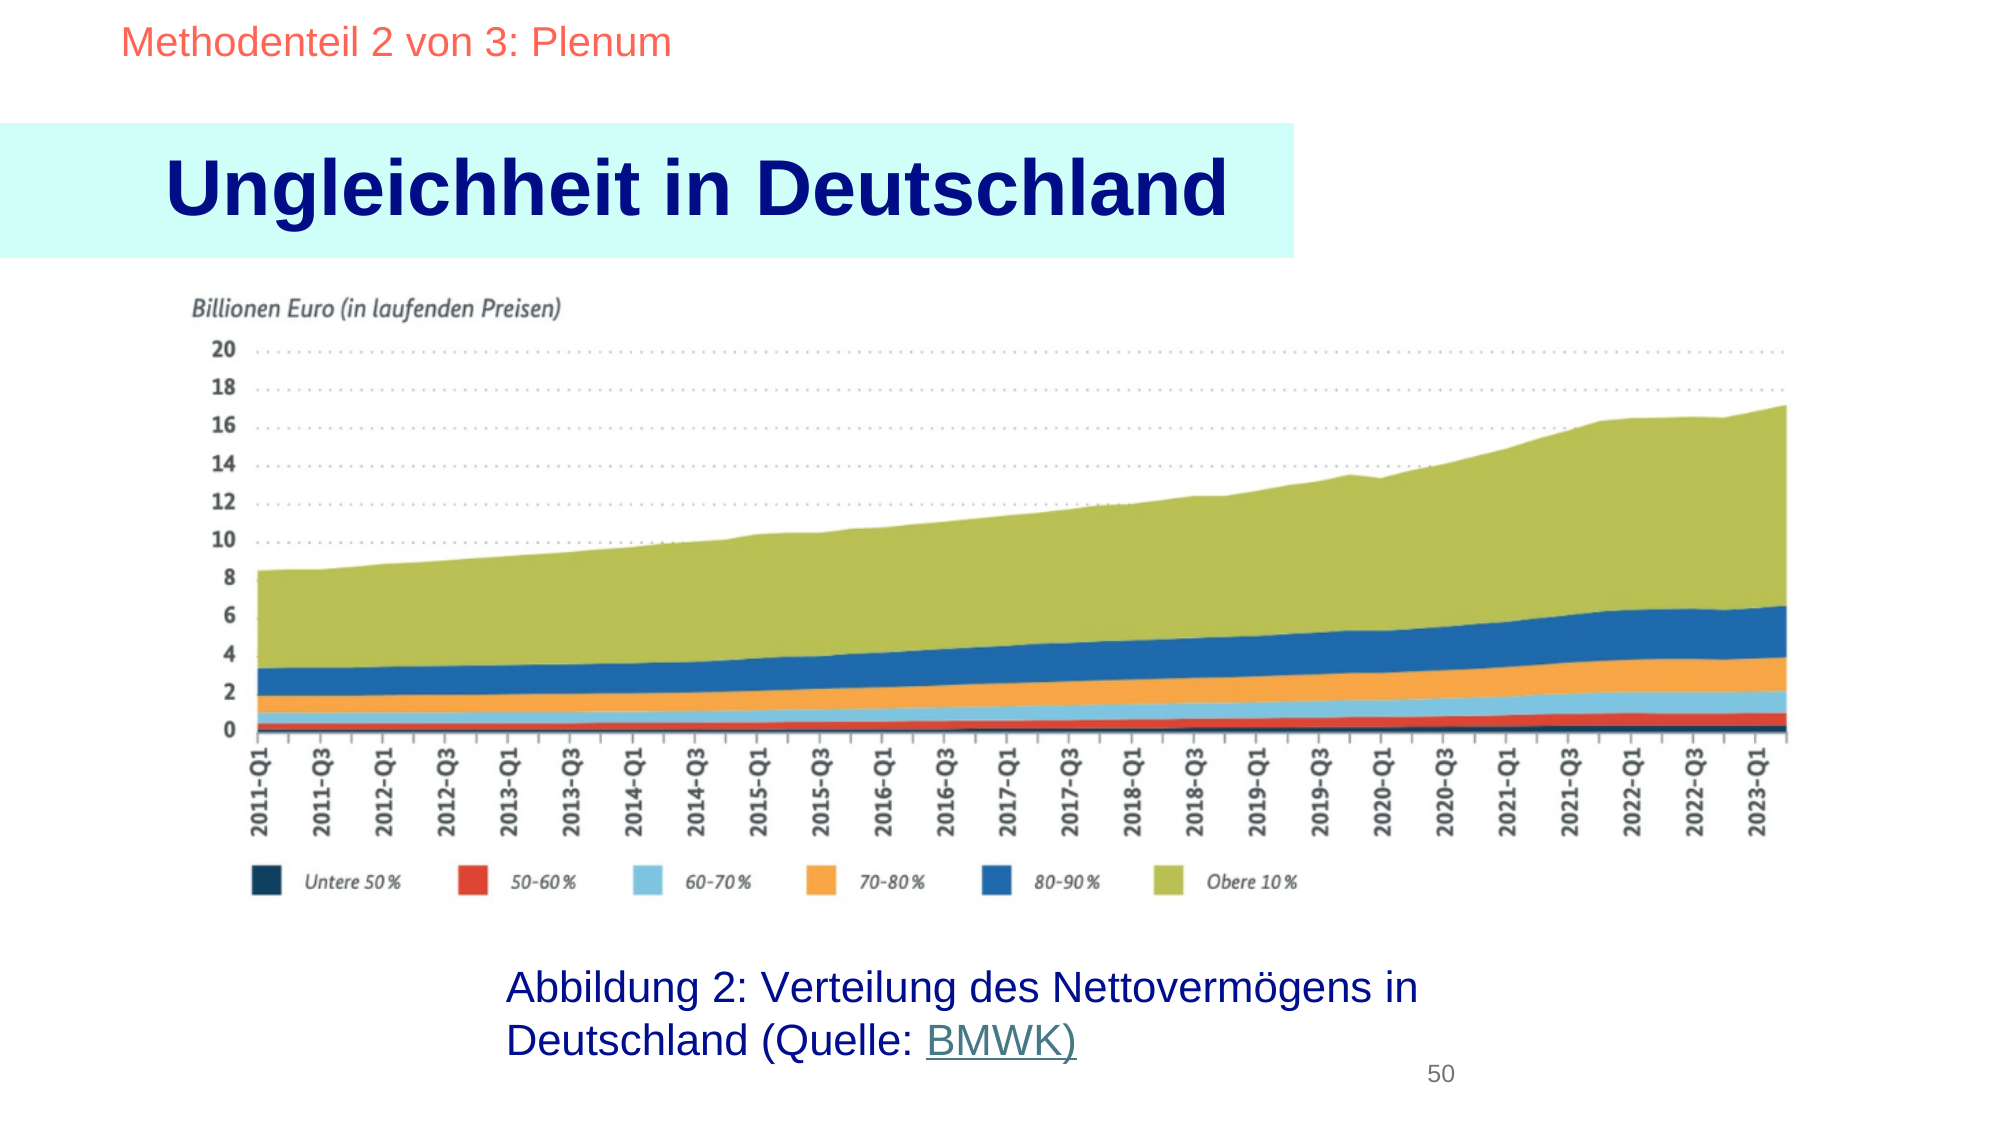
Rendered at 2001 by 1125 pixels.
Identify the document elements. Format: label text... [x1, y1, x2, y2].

list Ungleichheit in Deutschland [150, 126, 1331, 255]
list Abbildung 2: Verteilung des Nettovermögens in Deutschland (Quelle: BMWK) [490, 951, 1510, 1080]
text_box Methodenteil 2 von 3: Plenum [105, 12, 1242, 93]
picture [166, 266, 1835, 915]
